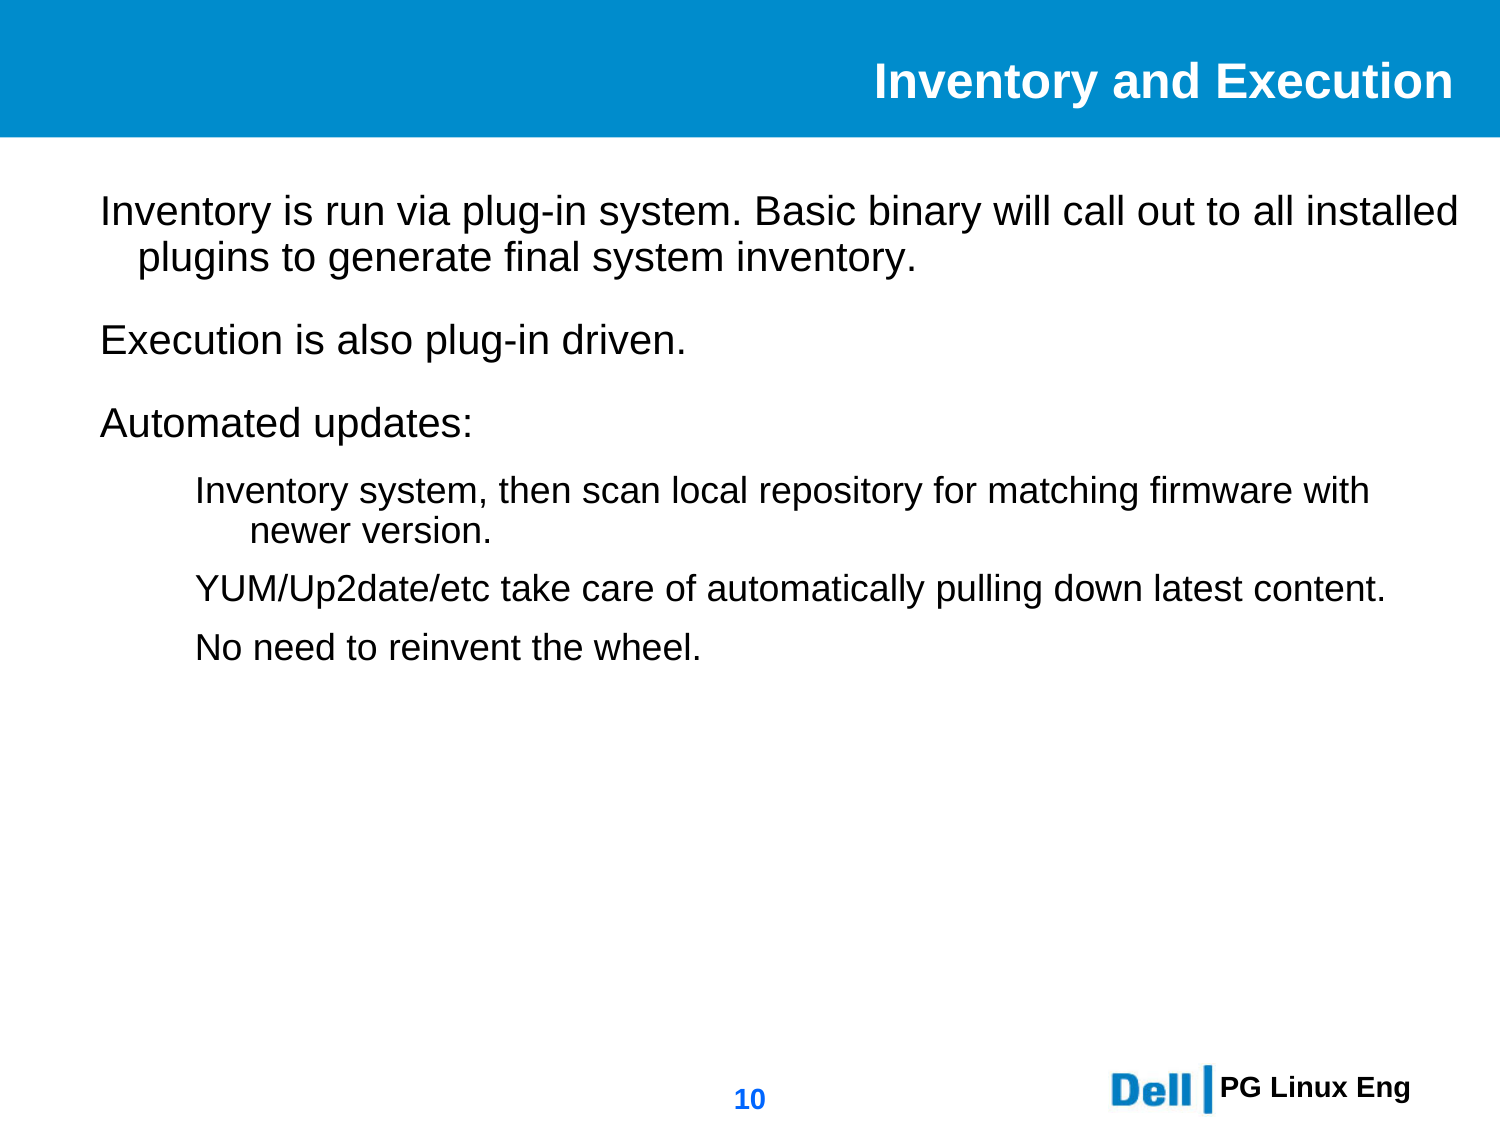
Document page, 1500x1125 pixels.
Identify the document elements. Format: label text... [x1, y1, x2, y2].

title Inventory and Execution [157, 37, 1455, 126]
list Inventory is run via plug-in system. Basic binary will call out to all installed plugins to generate final system inventory. Execution is also plug-in driven. Automated updates: Inventory system, then scan local repository for matching firmware with newer version. YUM/Up2date/etc take care of automatically pulling down latest content. No need to reinvent the wheel. [99, 187, 1463, 1038]
picture [1108, 1063, 1216, 1117]
